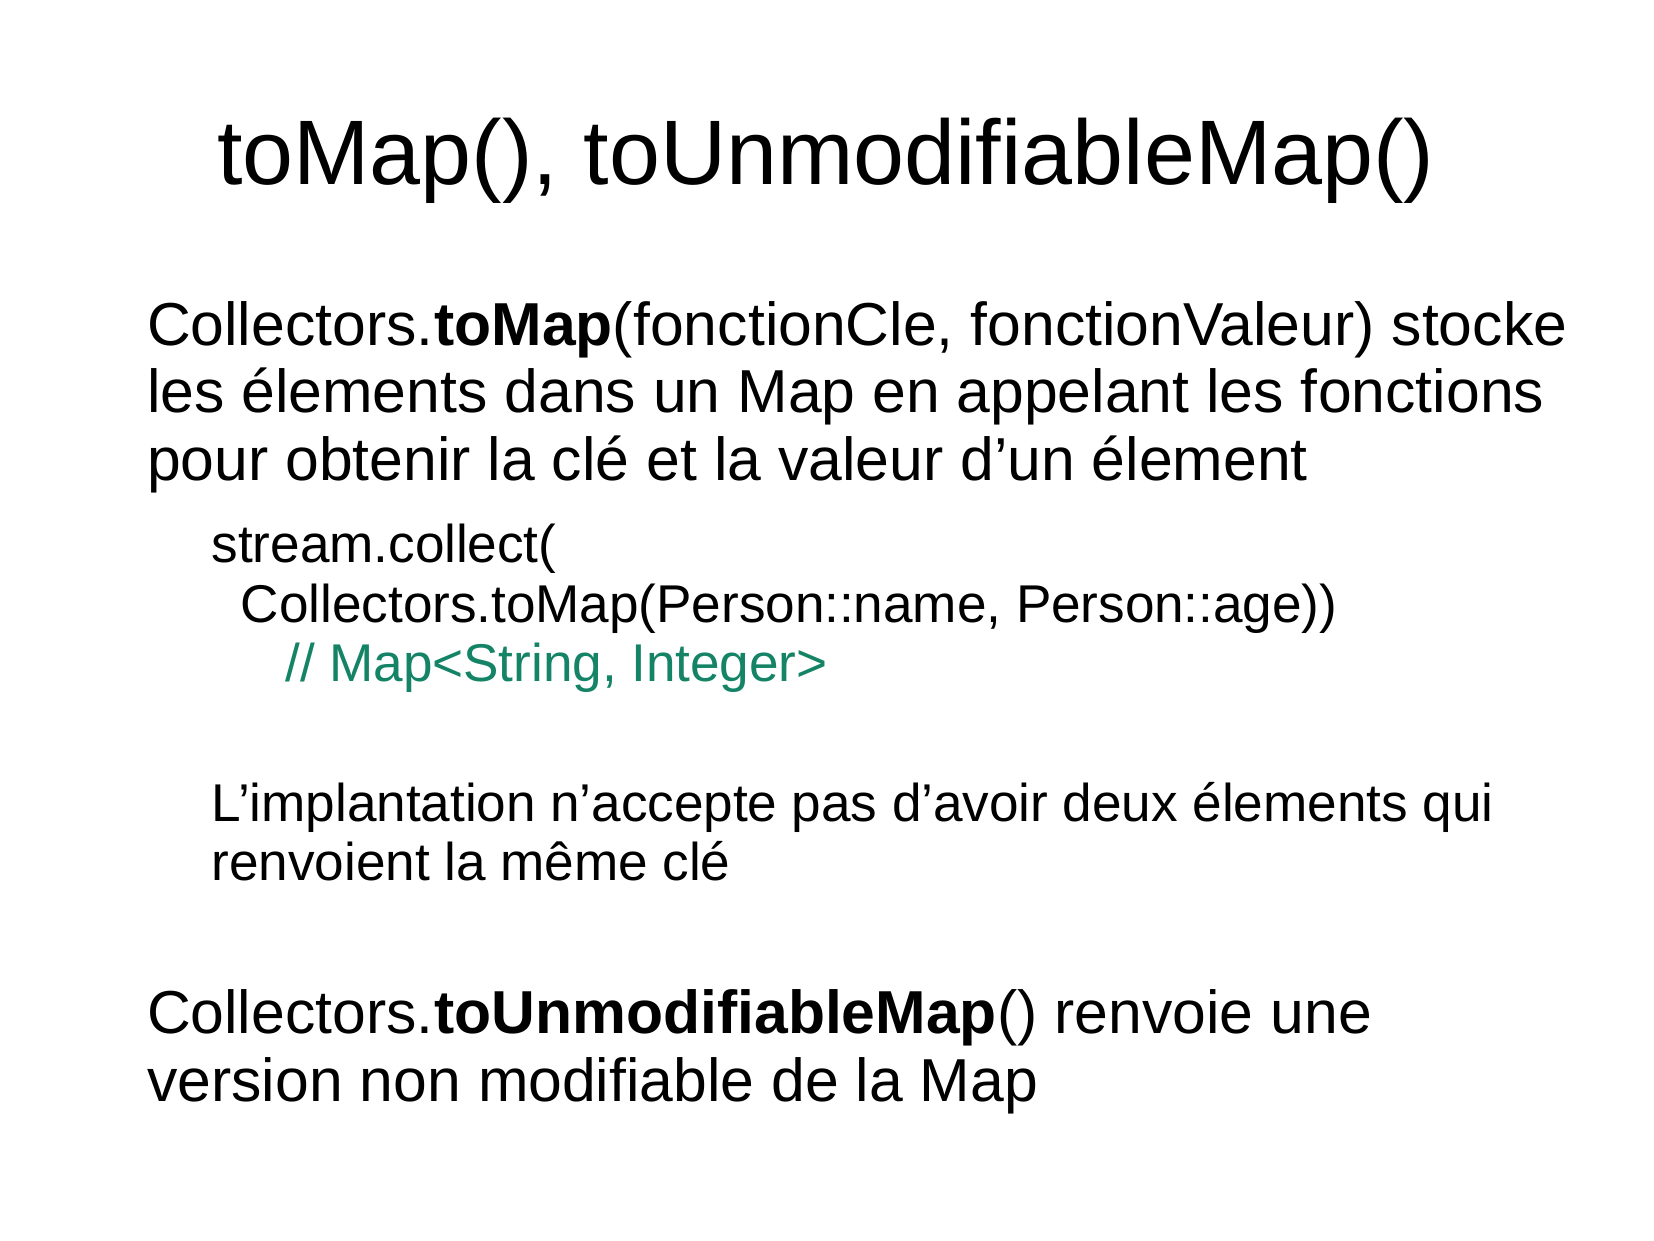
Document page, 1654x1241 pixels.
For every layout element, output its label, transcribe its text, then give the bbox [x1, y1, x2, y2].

title toMap(), toUnmodifiableMap() [82, 49, 1571, 257]
list Collectors.toMap(fonctionCle, fonctionValeur) stocke les élements dans un Map en appelant les fonctions pour obtenir la clé et la valeur d’un élement stream.collect( Collectors.toMap(Person::name, Person::age)) // Map<String, Integer> L’implantation n’accepte pas d’avoir deux élements qui renvoient la même clé Collectors.toUnmodifiableMap() renvoie une version non modifiable de la Map [82, 290, 1571, 1126]
